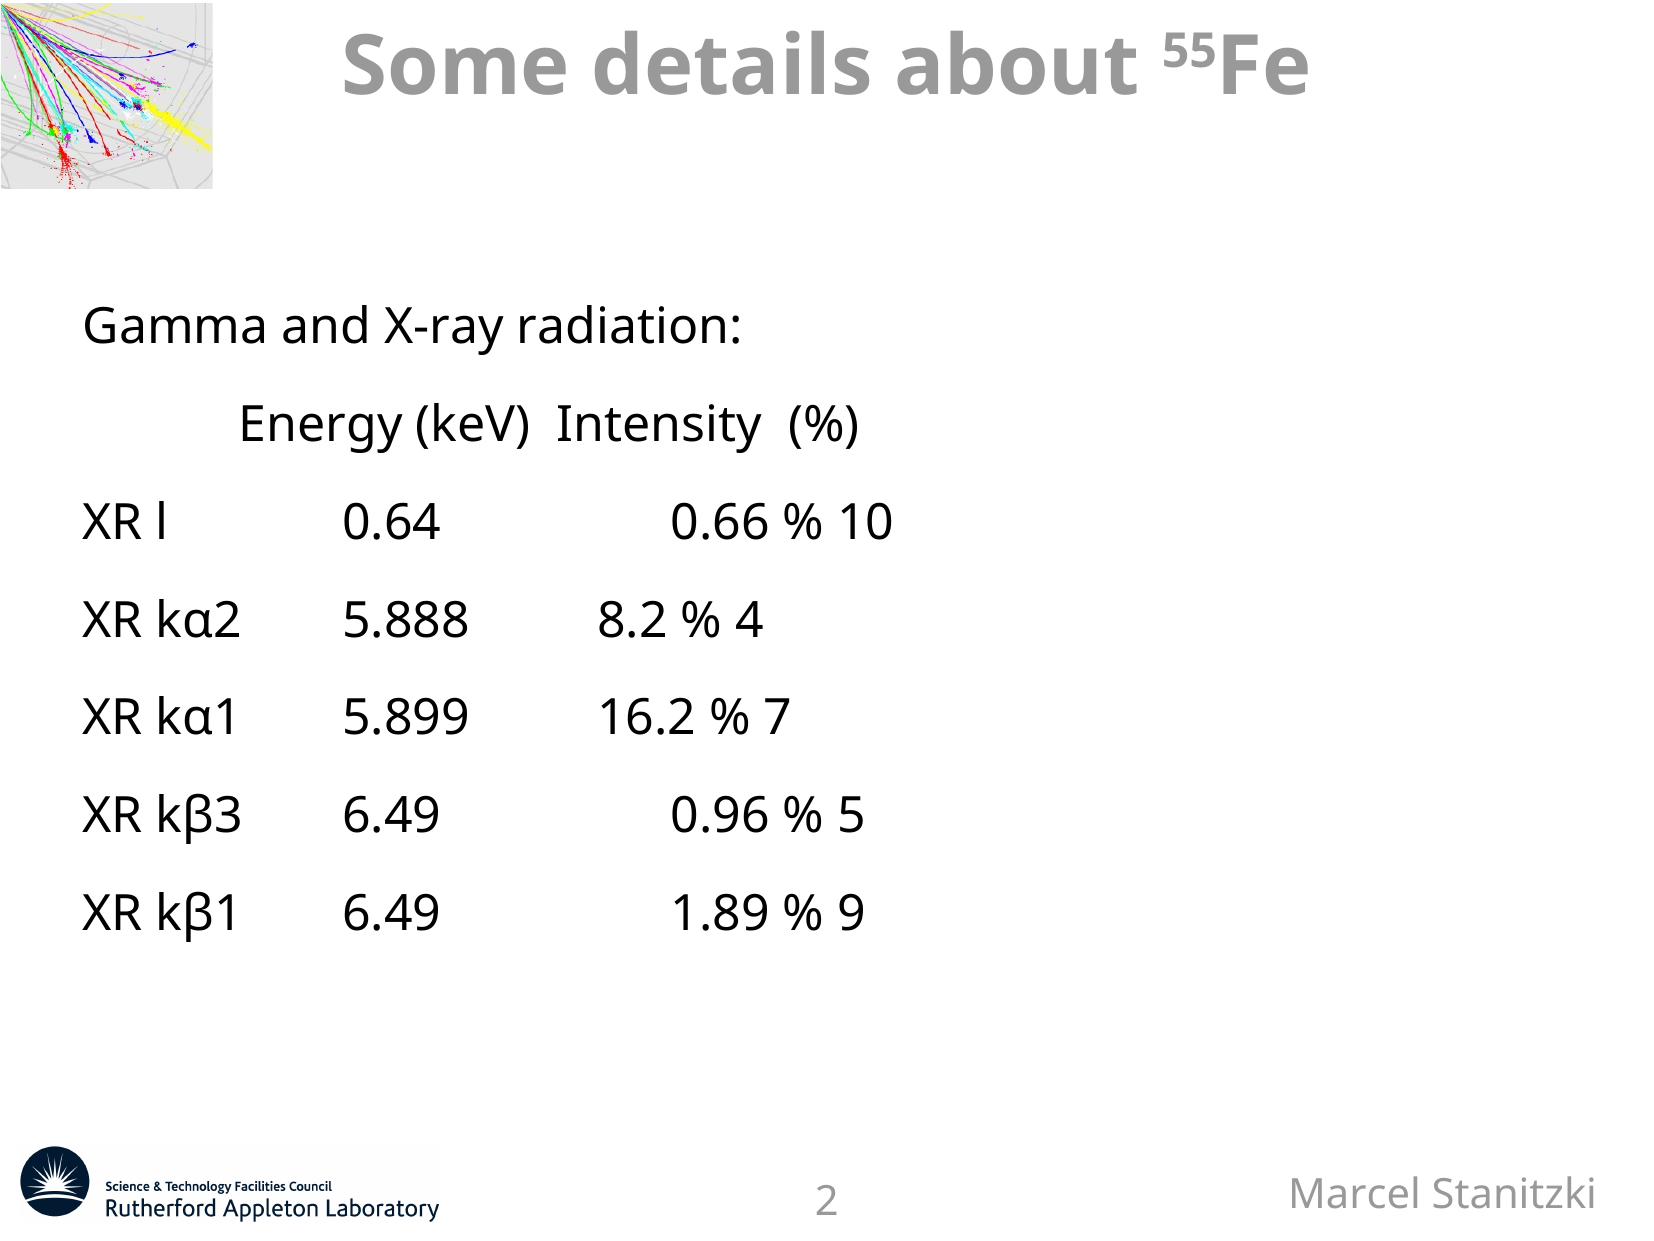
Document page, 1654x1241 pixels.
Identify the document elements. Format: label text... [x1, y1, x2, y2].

picture [19, 1145, 439, 1222]
list Gamma and X-ray radiation: Energy (keV) Intensity (%) XR l 0.64 0.66 % 10 XR kα2 5.888 8.2 % 4 XR kα1 5.899 16.2 % 7 XR kβ3 6.49 0.96 % 5 XR kβ1 6.49 1.89 % 9 [82, 290, 1571, 1094]
title Some details about 55Fe [203, 11, 1451, 113]
picture [0, 3, 213, 189]
